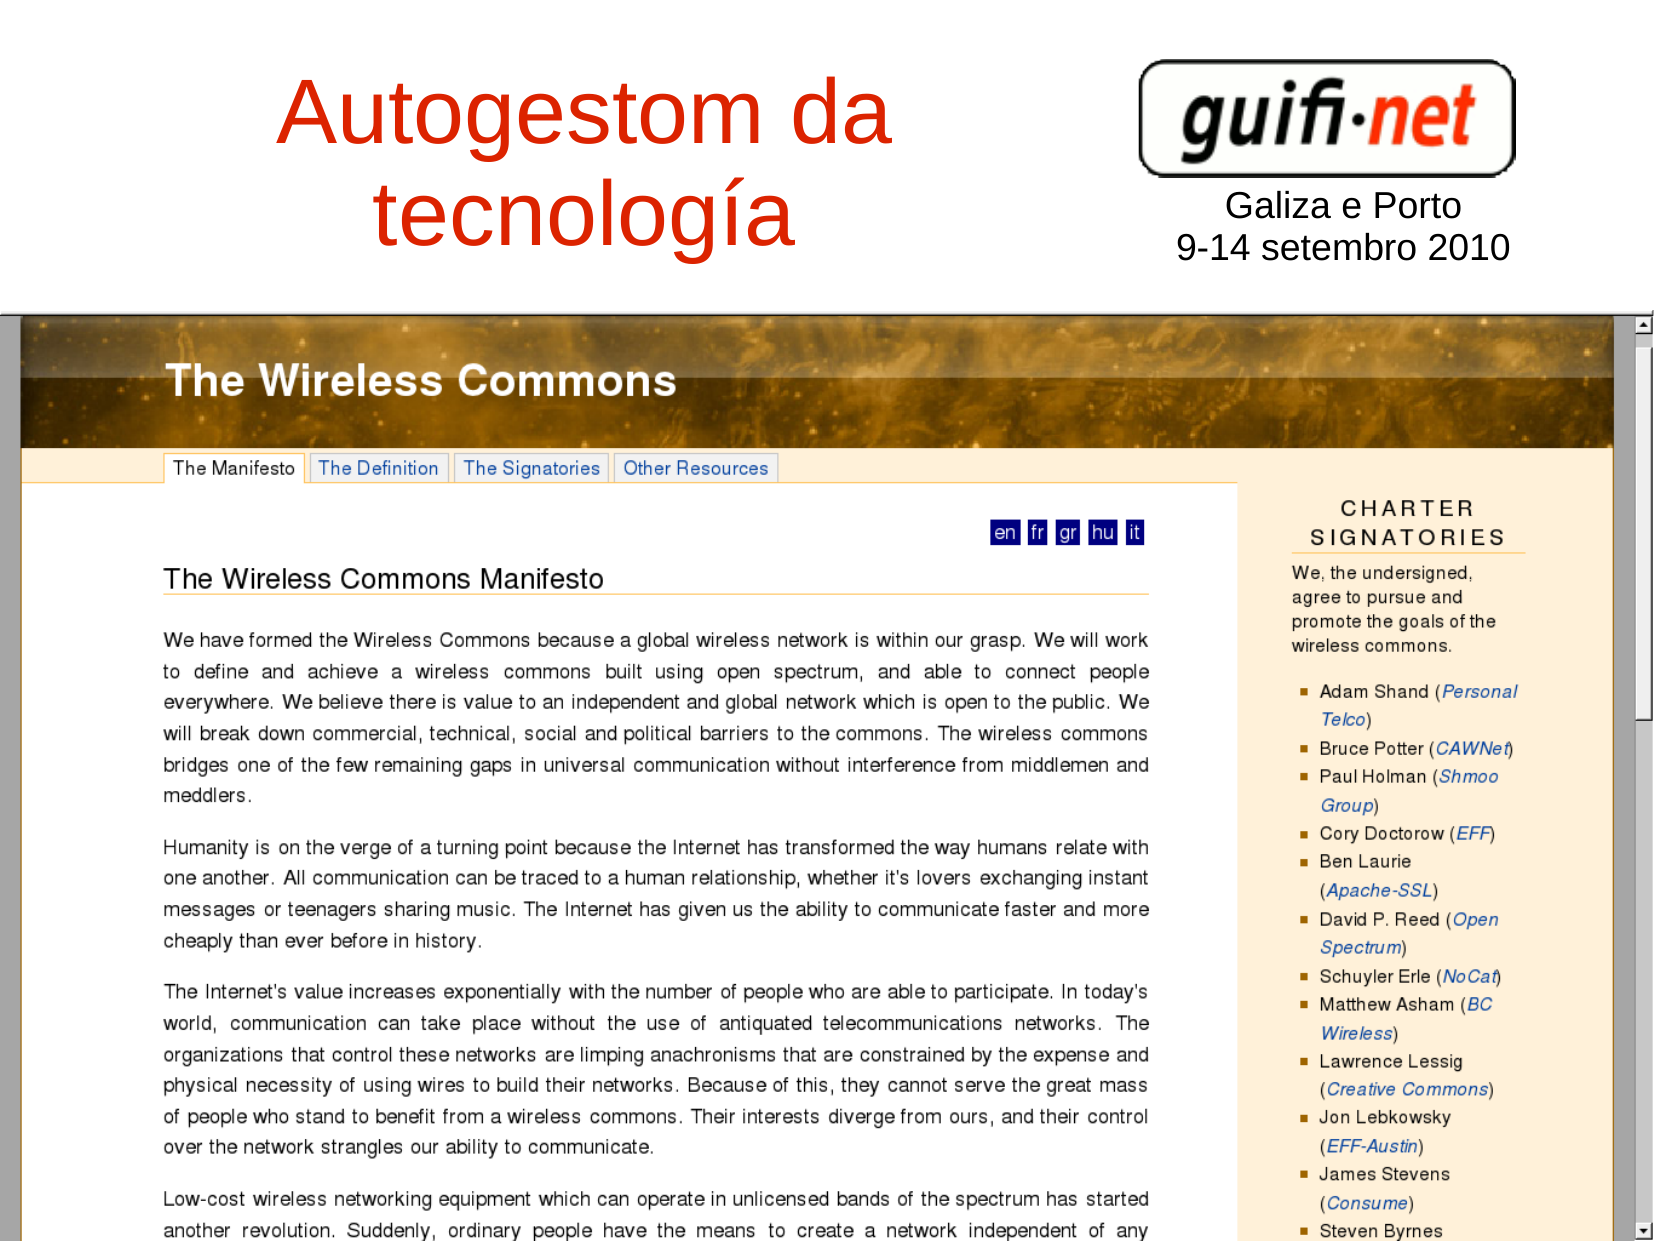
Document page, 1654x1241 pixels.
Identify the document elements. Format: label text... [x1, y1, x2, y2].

text_box Galiza e Porto 9-14 setembro 2010 [1033, 177, 1654, 277]
title Autogestom da tecnología [76, 60, 1093, 266]
picture [0, 310, 1654, 1241]
picture [1137, 59, 1516, 177]
